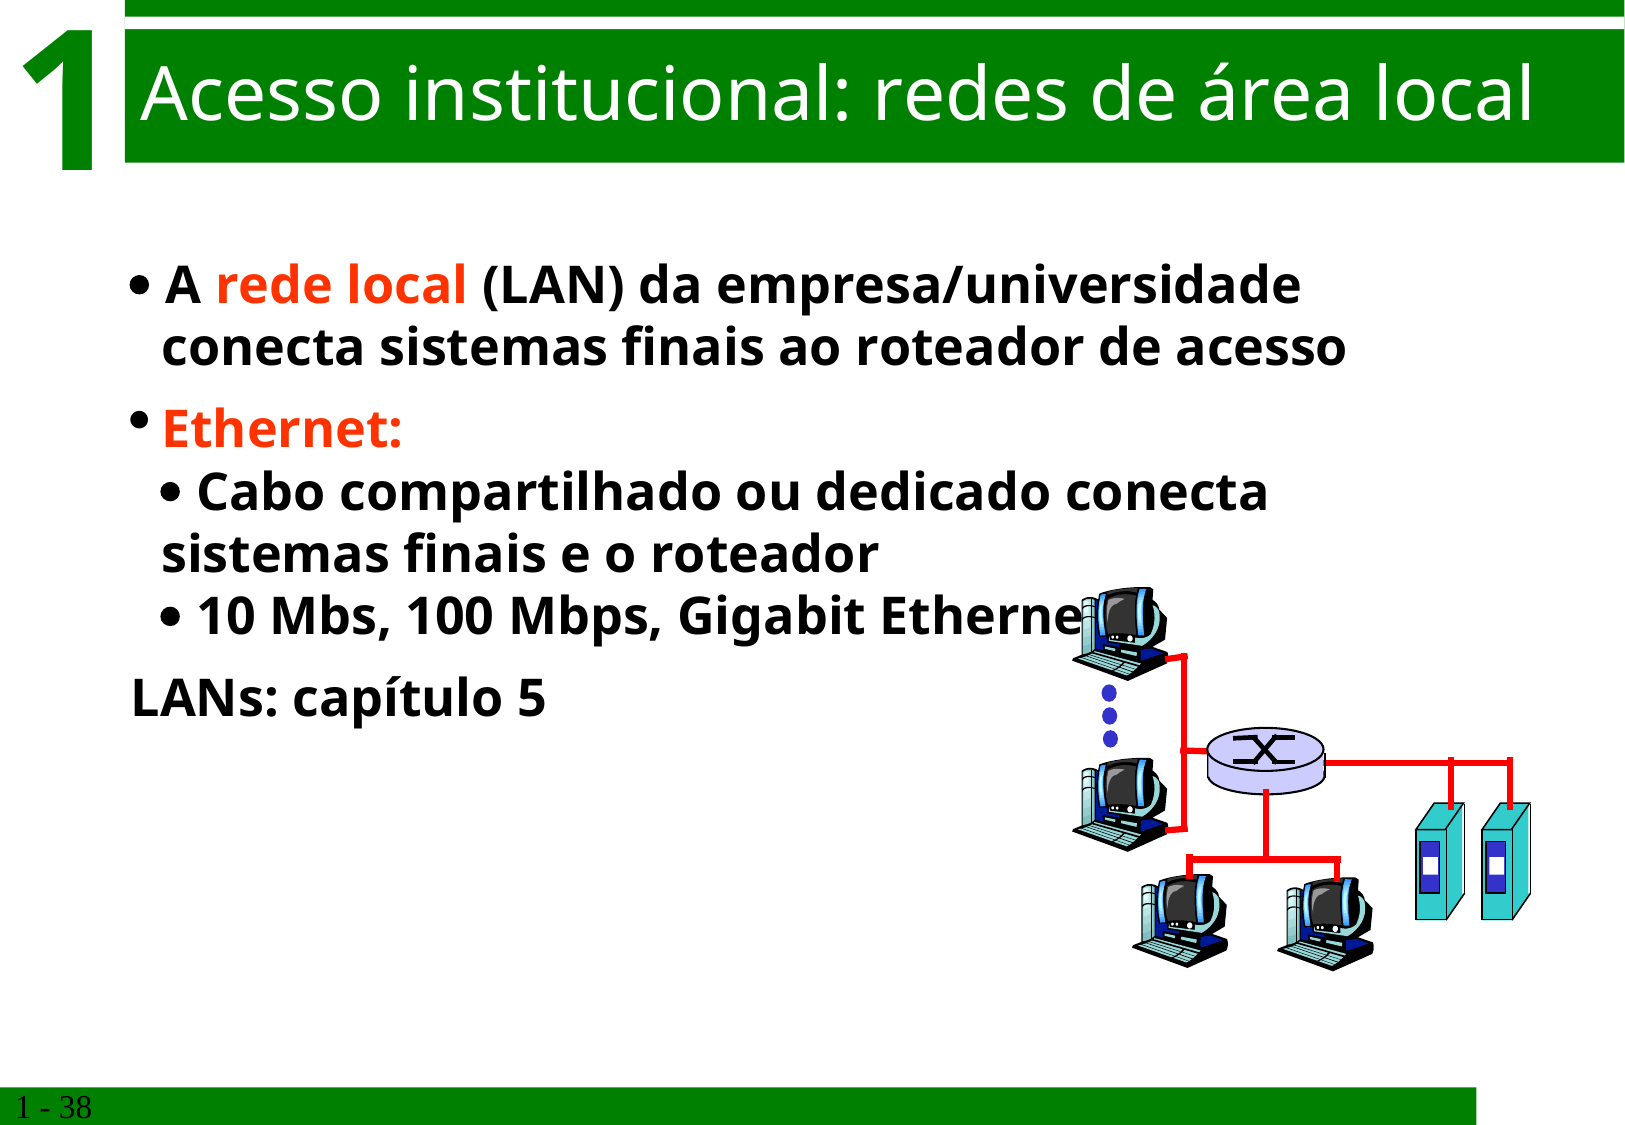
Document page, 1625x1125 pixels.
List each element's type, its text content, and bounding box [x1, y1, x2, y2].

text_box [1207, 727, 1325, 795]
text_box [1481, 803, 1530, 921]
picture [1072, 586, 1170, 681]
text_box Acesso institucional: redes de área local [125, 37, 1625, 138]
text_box [1101, 684, 1117, 702]
picture [1072, 757, 1170, 852]
text_box [1102, 730, 1119, 748]
text_box [1102, 707, 1118, 725]
picture [1132, 873, 1230, 968]
text_box [1415, 803, 1464, 921]
list  A rede local (LAN) da empresa/universidade conecta sistemas finais ao roteador de acesso Ethernet:  Cabo compartilhado ou dedicado conecta sistemas finais e o roteador  10 Mbs, 100 Mbps, Gigabit Ethernet LANs: capítulo 5 [115, 243, 1516, 736]
picture [1277, 876, 1376, 972]
